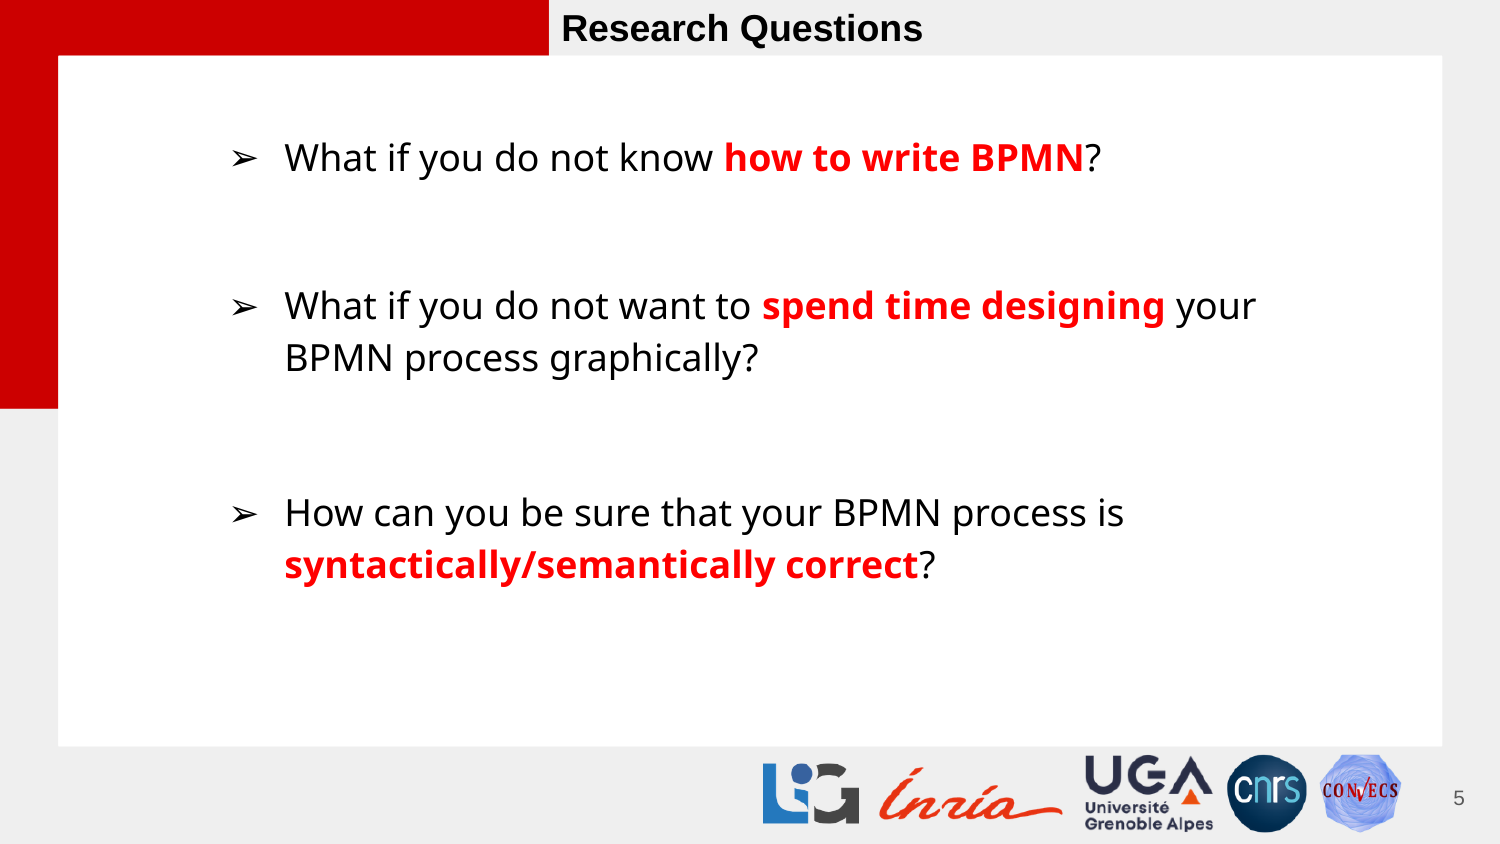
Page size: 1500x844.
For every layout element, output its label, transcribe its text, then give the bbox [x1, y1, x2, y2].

text_box Research Questions [546, 0, 1441, 55]
picture [0, 0, 1500, 844]
text_box What if you do not know how to write BPMN? What if you do not want to spend time designing your BPMN process graphically? How can you be sure that your BPMN process is syntactically/semantically correct? [119, 112, 1381, 681]
slide_number <number> [1389, 764, 1480, 830]
